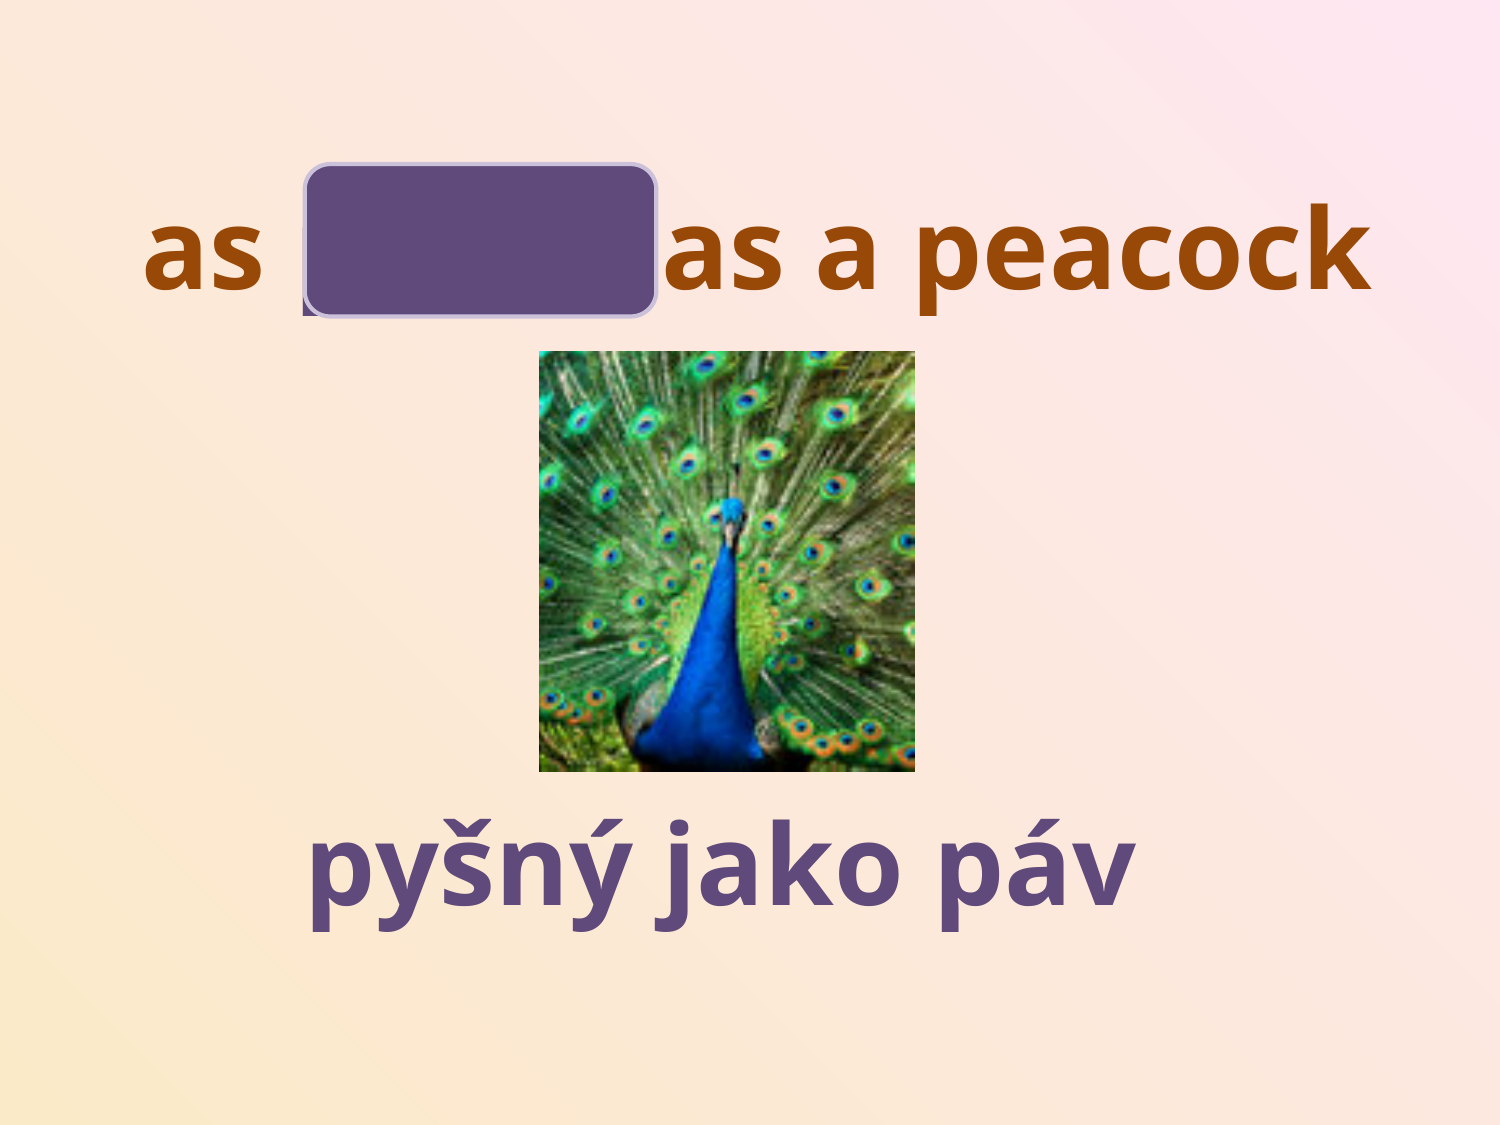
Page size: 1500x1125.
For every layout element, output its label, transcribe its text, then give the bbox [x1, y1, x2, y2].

picture [539, 351, 915, 772]
text_box [304, 164, 657, 317]
text_box pyšný jako páv [164, 785, 1278, 936]
title as proud as a peacock [82, 152, 1433, 340]
